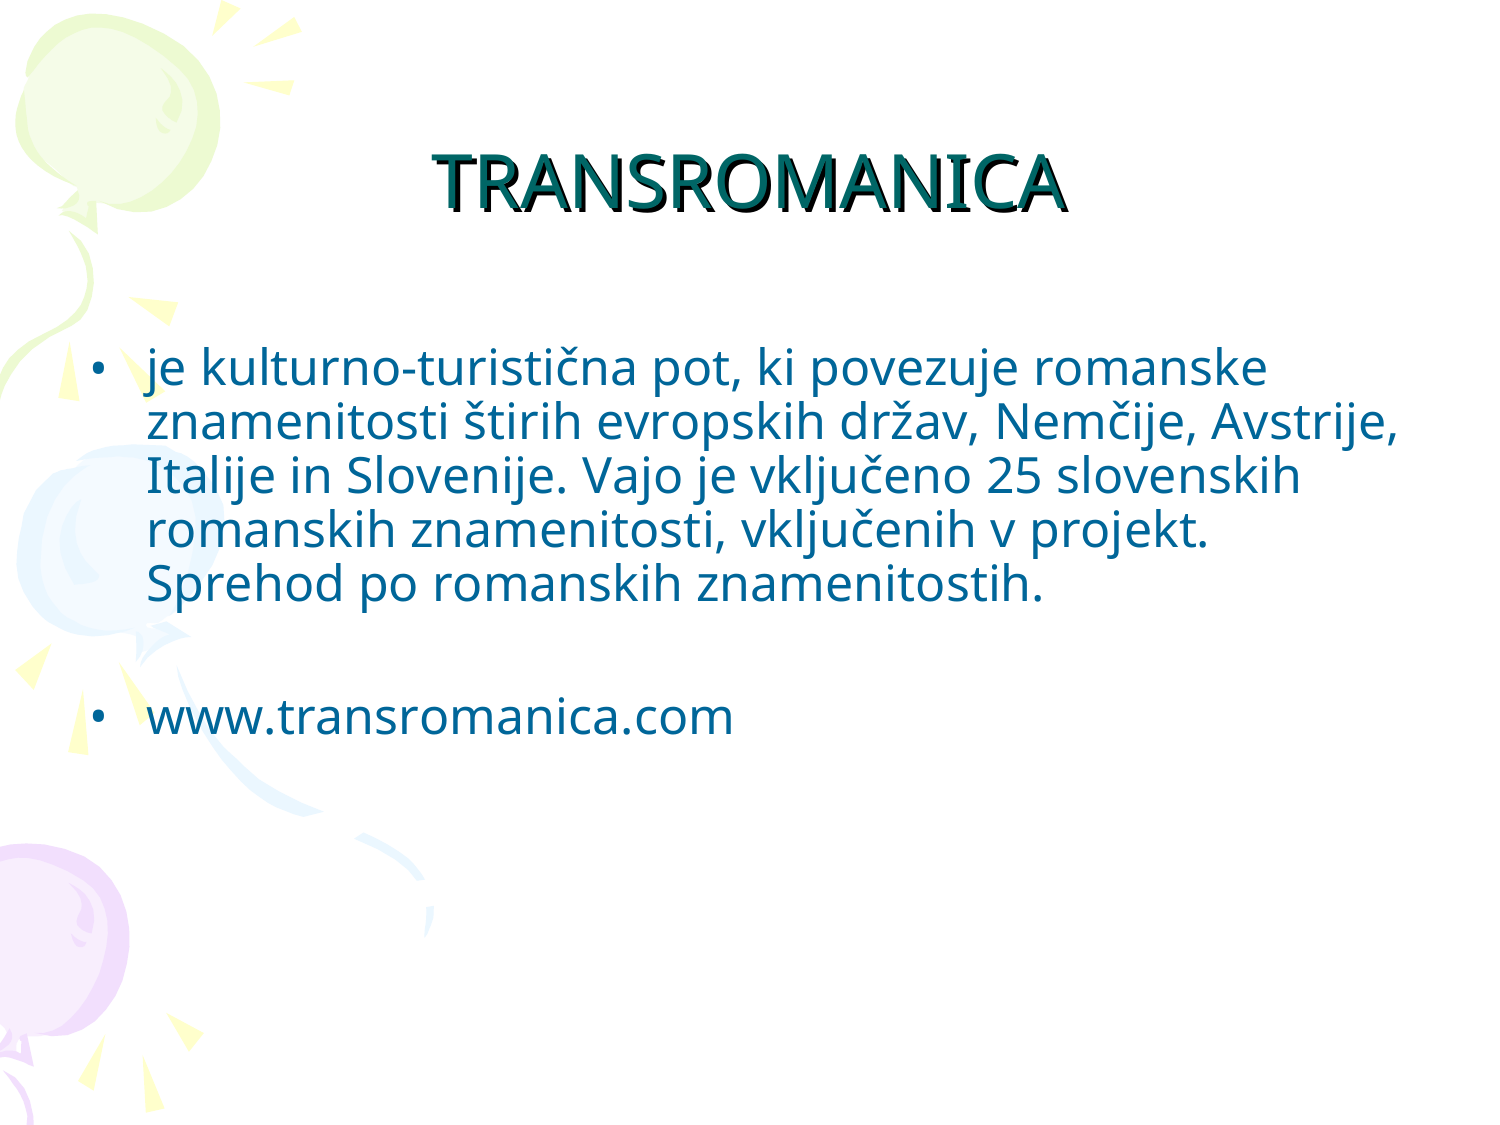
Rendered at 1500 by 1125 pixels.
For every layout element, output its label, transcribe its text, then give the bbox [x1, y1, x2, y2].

title TRANSROMANICA [72, 16, 1426, 233]
list je kulturno-turistična pot, ki povezuje romanske znamenitosti štirih evropskih držav, Nemčije, Avstrije, Italije in Slovenije. Vajo je vključeno 25 slovenskih romanskih znamenitosti, vključenih v projekt. Sprehod po romanskih znamenitostih. www.transromanica.com [75, 262, 1426, 994]
